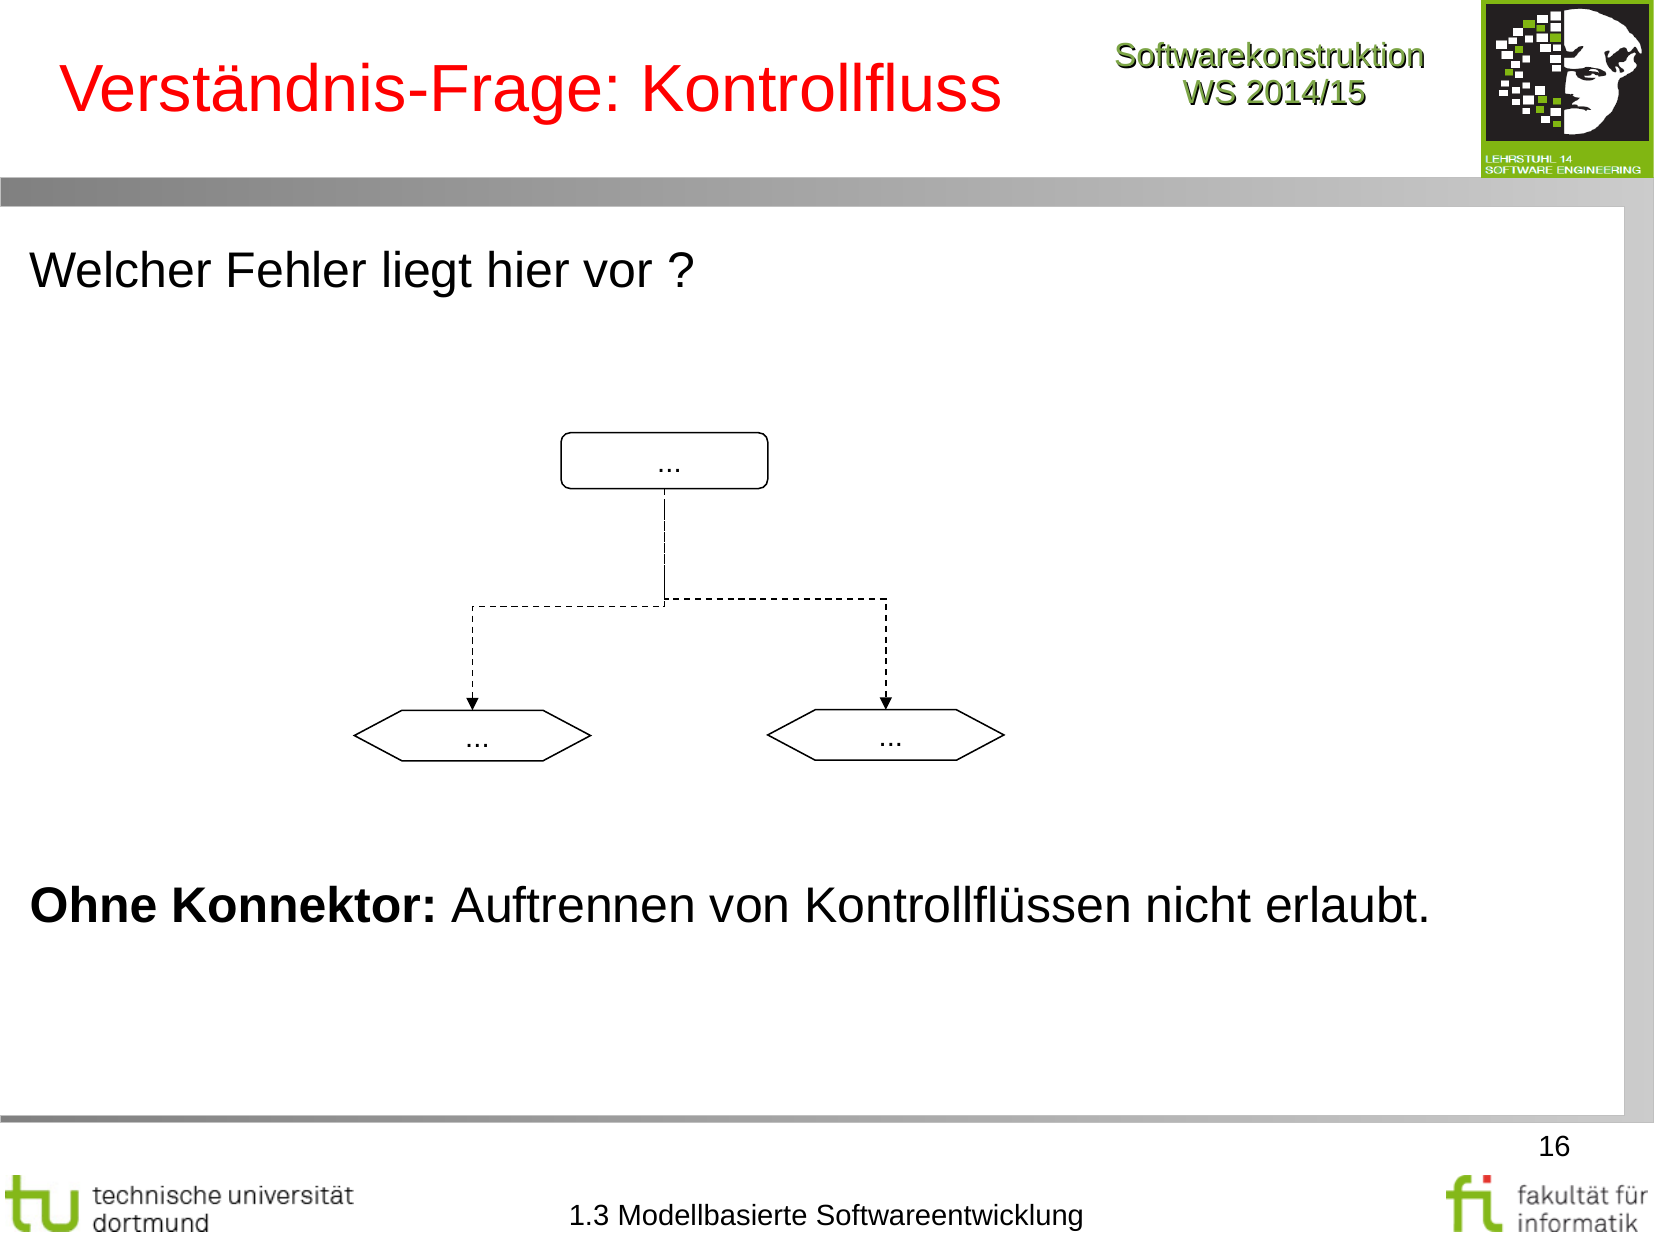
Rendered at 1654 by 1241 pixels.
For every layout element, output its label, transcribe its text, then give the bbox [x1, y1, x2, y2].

picture [5, 1175, 354, 1232]
picture [1446, 1175, 1648, 1232]
title Verständnis-Frage: Kontrollfluss [0, 0, 1063, 178]
text_box ... [561, 432, 768, 489]
picture [1481, 0, 1654, 178]
list Welcher Fehler liegt hier vor ? Ohne Konnektor: Auftrennen von Kontrollflüssen nicht erlaubt. [29, 236, 1625, 1040]
text_box ... [354, 710, 591, 761]
text_box ... [767, 709, 1004, 761]
